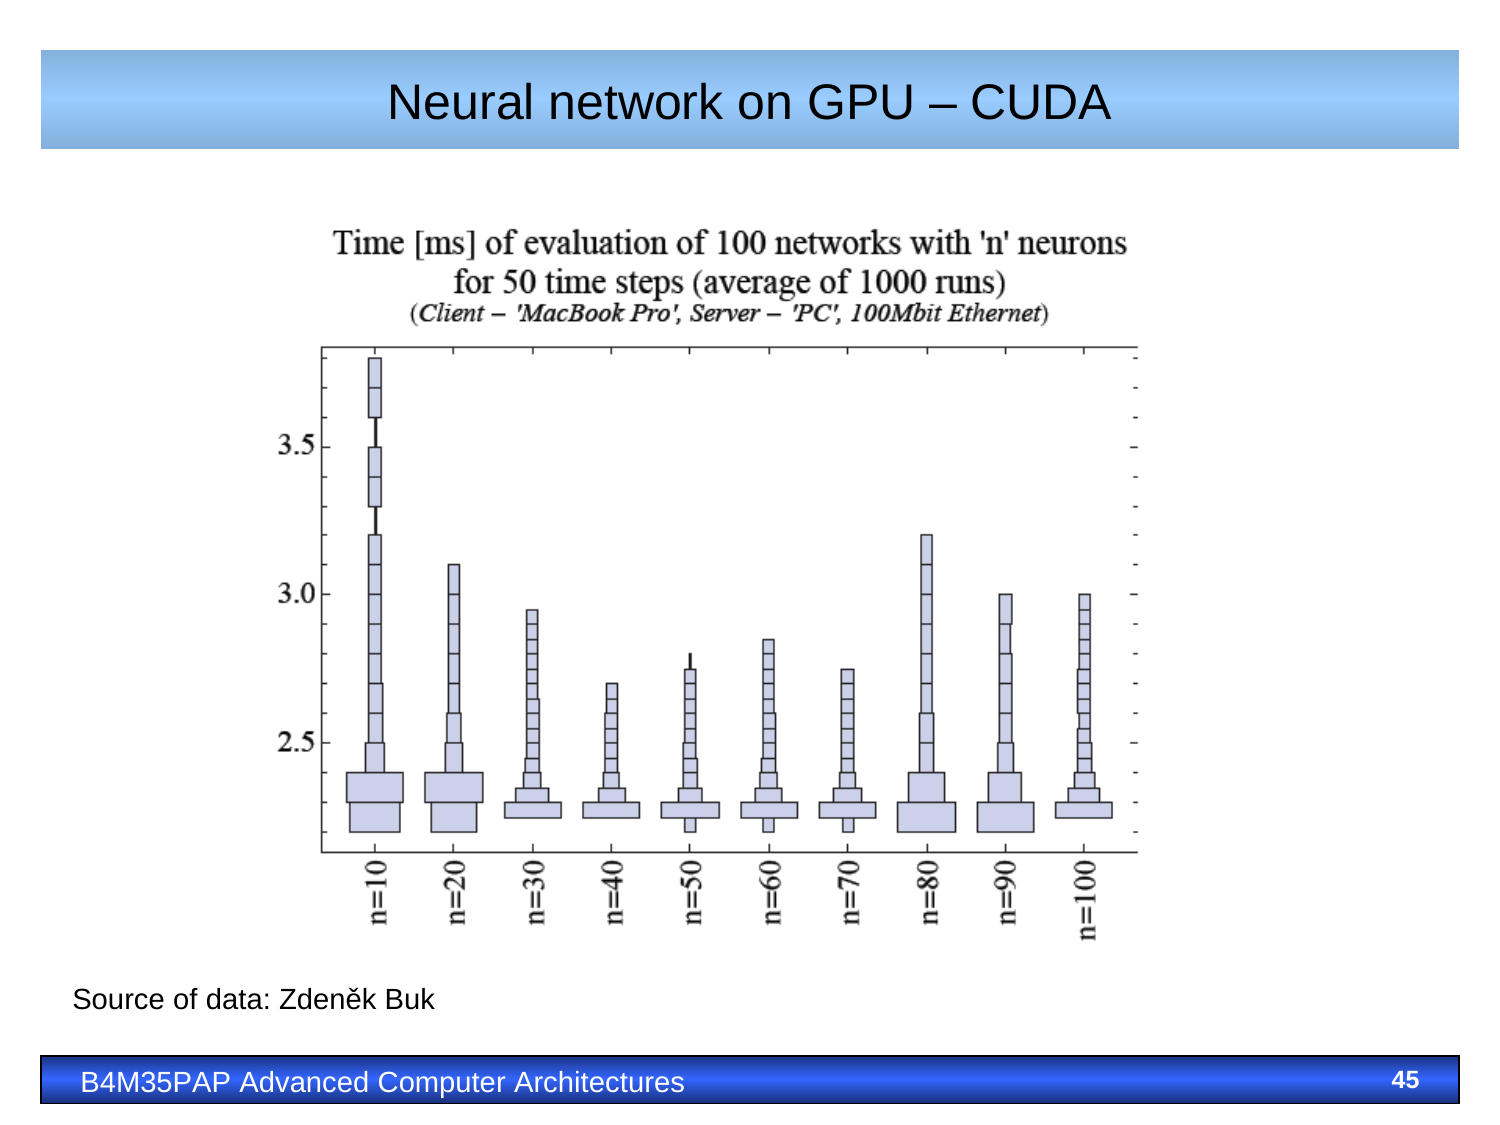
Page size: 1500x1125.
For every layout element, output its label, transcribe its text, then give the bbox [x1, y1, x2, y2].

picture [257, 220, 1243, 952]
text_box Source of data: Zdeněk Buk [57, 972, 451, 1023]
title Neural network on GPU – CUDA [41, 50, 1459, 149]
